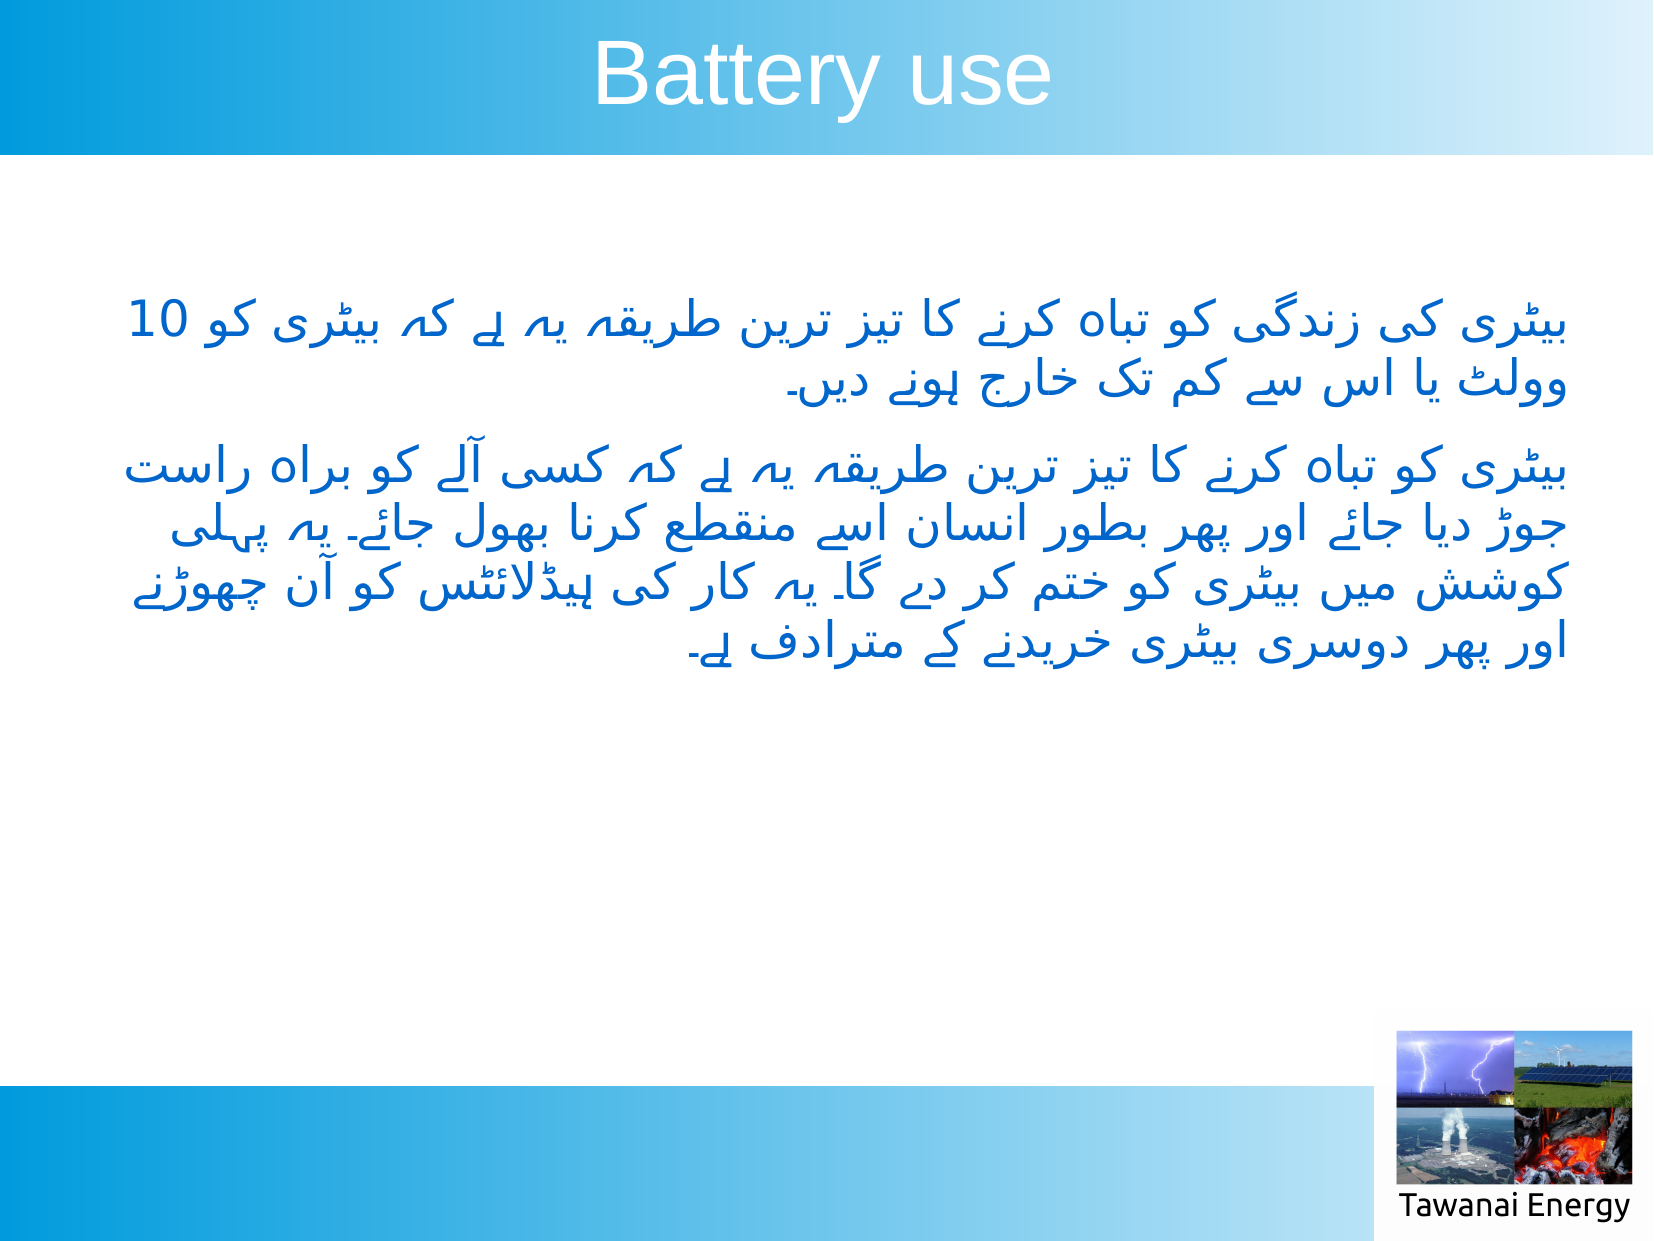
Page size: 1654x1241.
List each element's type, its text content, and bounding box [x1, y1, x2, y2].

title Battery use [79, 20, 1568, 126]
picture [1374, 1009, 1654, 1241]
list بیٹری کی زندگی کو تباہ کرنے کا تیز ترین طریقہ یہ ہے کہ بیٹری کو 10 وولٹ یا اس سے کم تک خارج ہونے دیں۔ بیٹری کو تباہ کرنے کا تیز ترین طریقہ یہ ہے کہ کسی آلے کو براہ راست جوڑ دیا جائے اور پھر بطور انسان اسے منقطع کرنا بھول جائے۔ یہ پہلی کوشش میں بیٹری کو ختم کر دے گا۔ یہ کار کی ہیڈلائٹس کو آن چھوڑنے اور پھر دوسری بیٹری خریدنے کے مترادف ہے۔ [82, 290, 1571, 1010]
